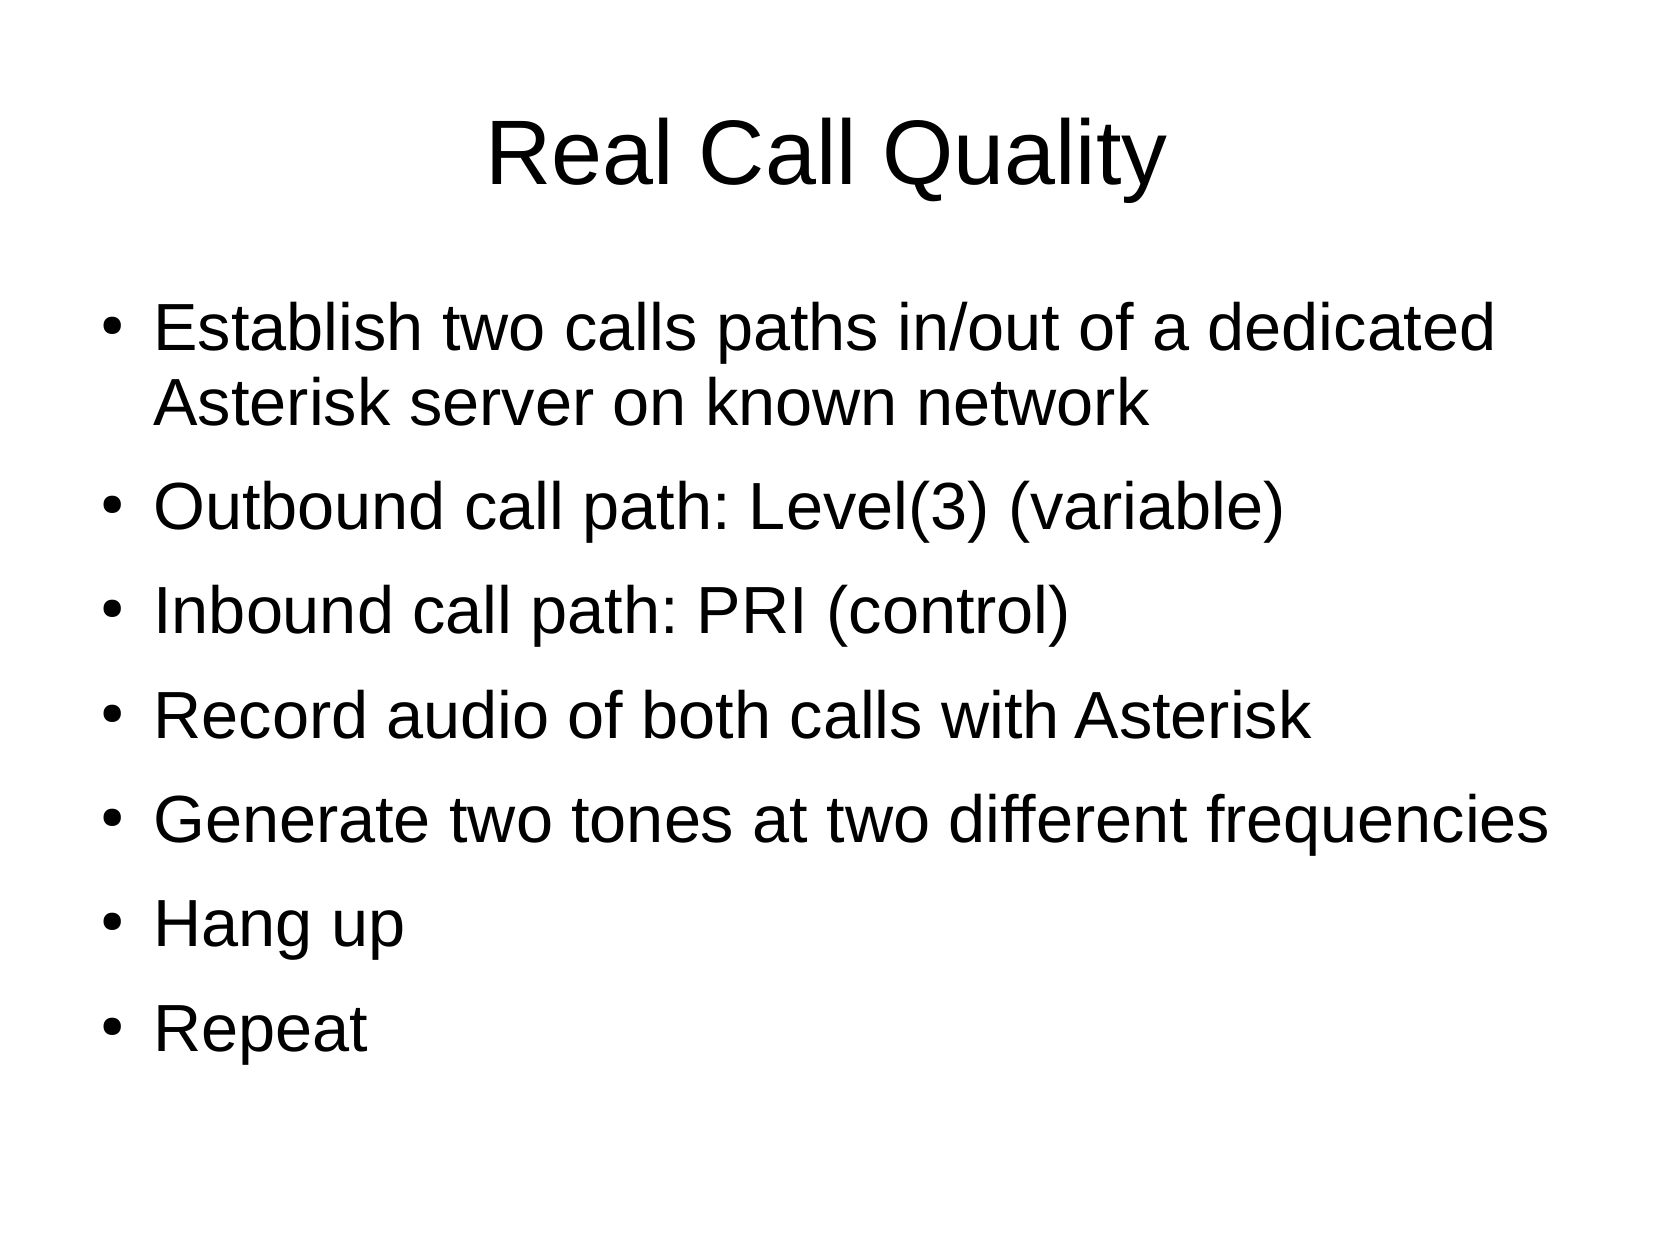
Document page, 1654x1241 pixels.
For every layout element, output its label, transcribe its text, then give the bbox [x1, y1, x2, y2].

list Establish two calls paths in/out of a dedicated Asterisk server on known network Outbound call path: Level(3) (variable) Inbound call path: PRI (control) Record audio of both calls with Asterisk Generate two tones at two different frequencies Hang up Repeat [82, 290, 1571, 1109]
title Real Call Quality [82, 49, 1571, 257]
